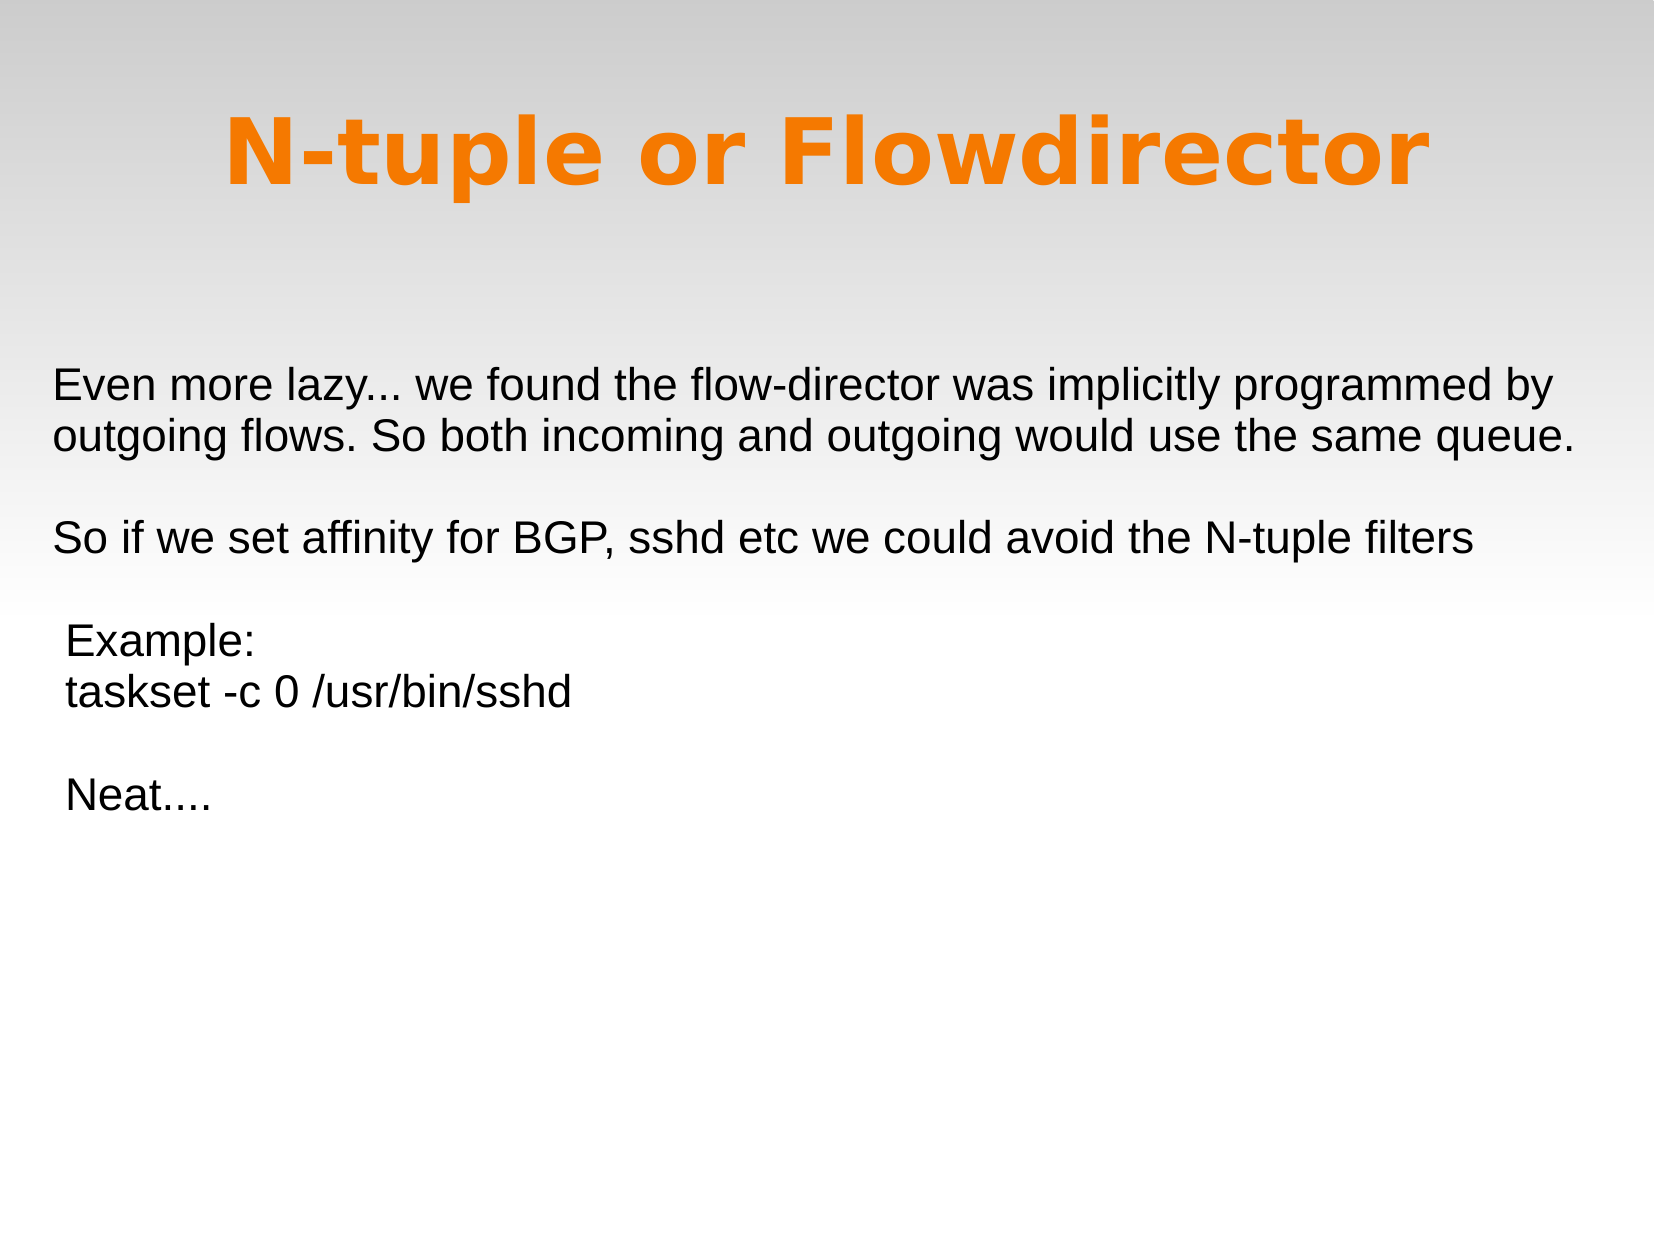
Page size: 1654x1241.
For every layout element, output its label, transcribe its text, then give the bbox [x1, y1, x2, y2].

text_box Even more lazy... we found the flow-director was implicitly programmed by outgoing flows. So both incoming and outgoing would use the same queue. So if we set affinity for BGP, sshd etc we could avoid the N-tuple filters Example: taskset -c 0 /usr/bin/sshd Neat.... [37, 300, 1607, 1056]
title N-tuple or Flowdirector [82, 56, 1571, 250]
